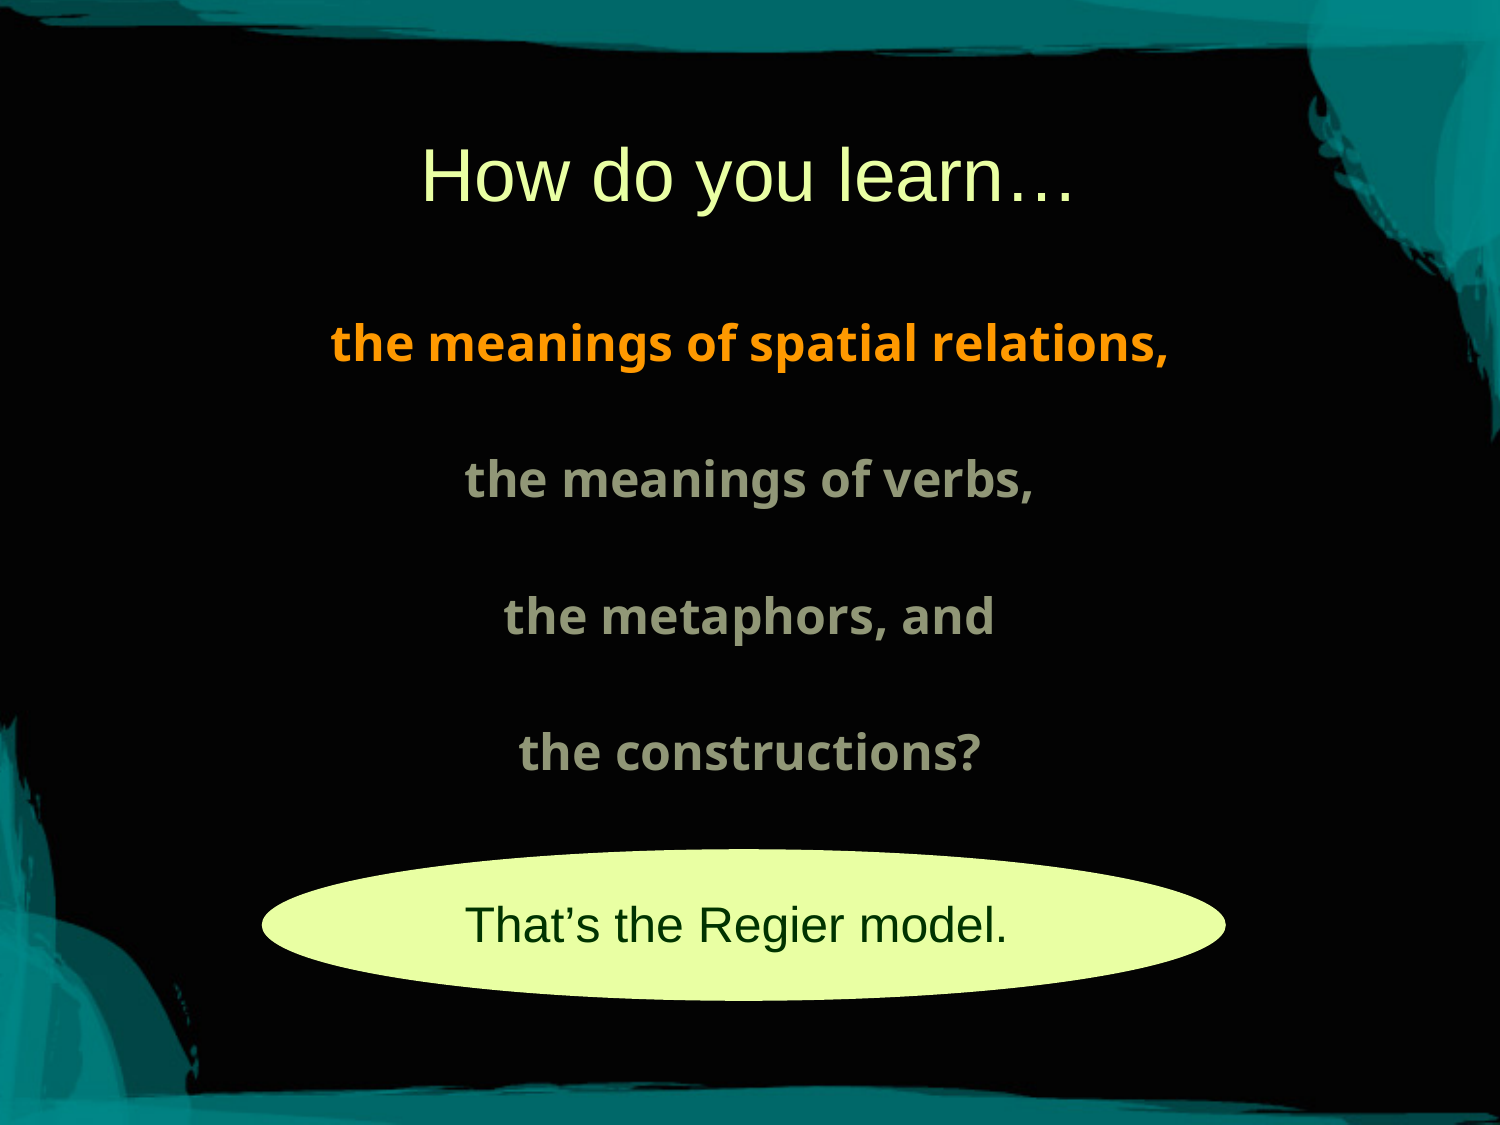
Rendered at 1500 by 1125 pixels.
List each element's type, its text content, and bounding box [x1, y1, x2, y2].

list the meanings of spatial relations, the meanings of verbs, the metaphors, and the constructions? [112, 299, 1388, 1000]
picture [0, 0, 1500, 1125]
title How do you learn… [112, 87, 1388, 263]
text_box That’s the Regier model. [262, 849, 1226, 1001]
